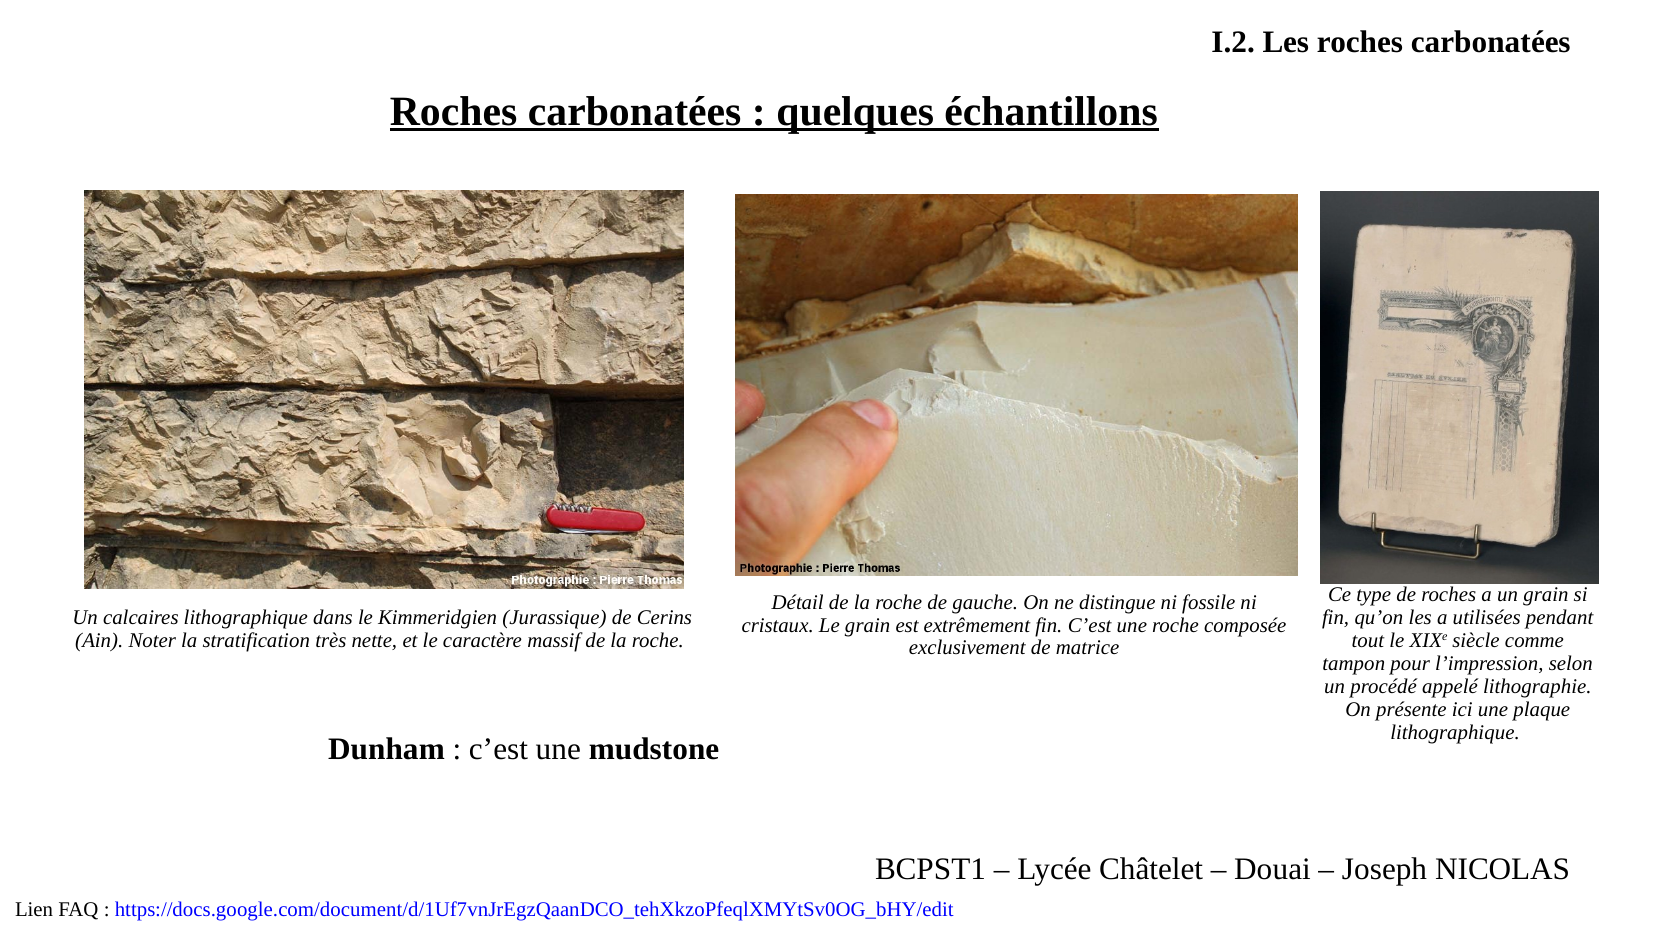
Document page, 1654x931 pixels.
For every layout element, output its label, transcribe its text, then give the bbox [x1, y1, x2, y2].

text_box Lien FAQ : https://docs.google.com/document/d/1Uf7vnJrEgzQaanDCO_tehXkzoPfeqlXMYtSv0OG_bHY/edit [0, 897, 993, 931]
text_box BCPST1 – Lycée Châtelet – Douai – Joseph NICOLAS [637, 832, 1571, 905]
text_box Un calcaires lithographique dans le Kimmeridgien (Jurassique) de Cerins (Ain). Noter la stratification très nette, et le caractère massif de la roche. [69, 605, 695, 711]
picture [735, 194, 1298, 576]
picture [84, 190, 684, 589]
text_box Roches carbonatées : quelques échantillons [94, 88, 1595, 157]
text_box I.2. Les roches carbonatées [638, 5, 1572, 78]
picture [1320, 191, 1599, 584]
text_box Ce type de roches a un grain si fin, qu’on les a utilisées pendant tout le XIXe siècle comme tampon pour l’impression, selon un procédé appelé lithographie. On présente ici une plaque lithographique. [1320, 583, 1595, 790]
text_box Détail de la roche de gauche. On ne distingue ni fossile ni cristaux. Le grain est extrêmement fin. C’est une roche composée exclusivement de matrice [736, 590, 1293, 690]
text_box Dunham : c’est une mudstone [328, 703, 1438, 796]
